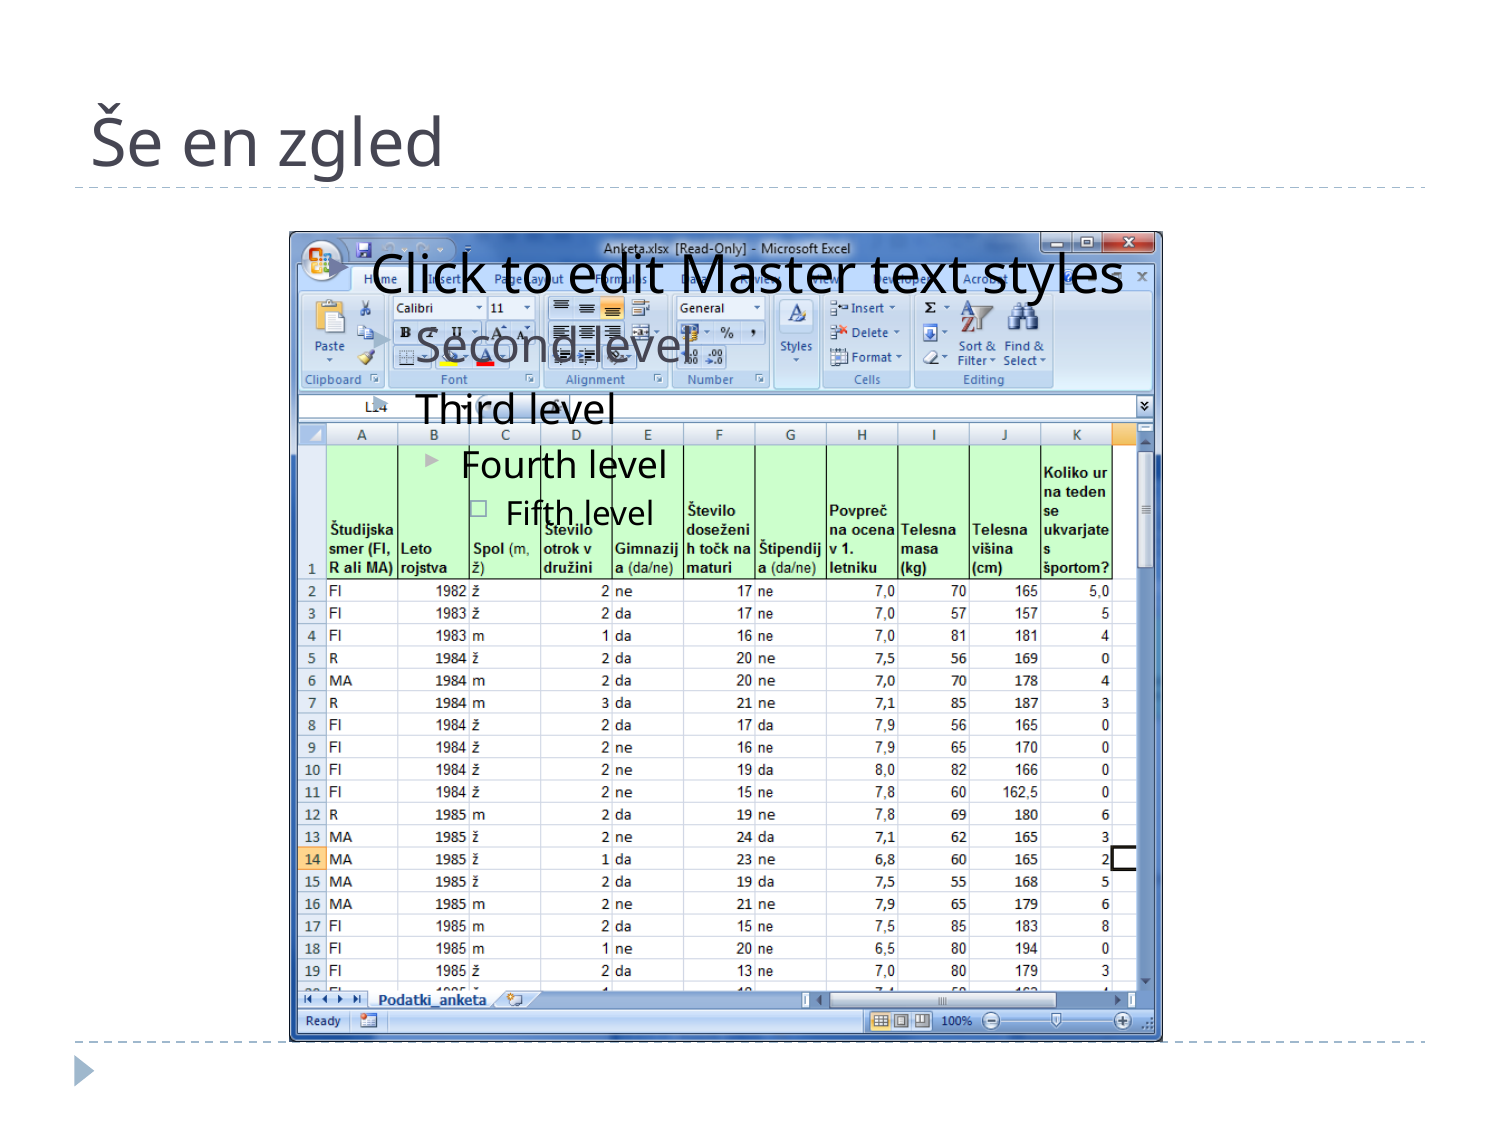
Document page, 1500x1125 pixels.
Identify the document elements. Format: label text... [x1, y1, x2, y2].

title Še en zgled [75, 24, 1425, 188]
picture [289, 231, 1163, 1042]
